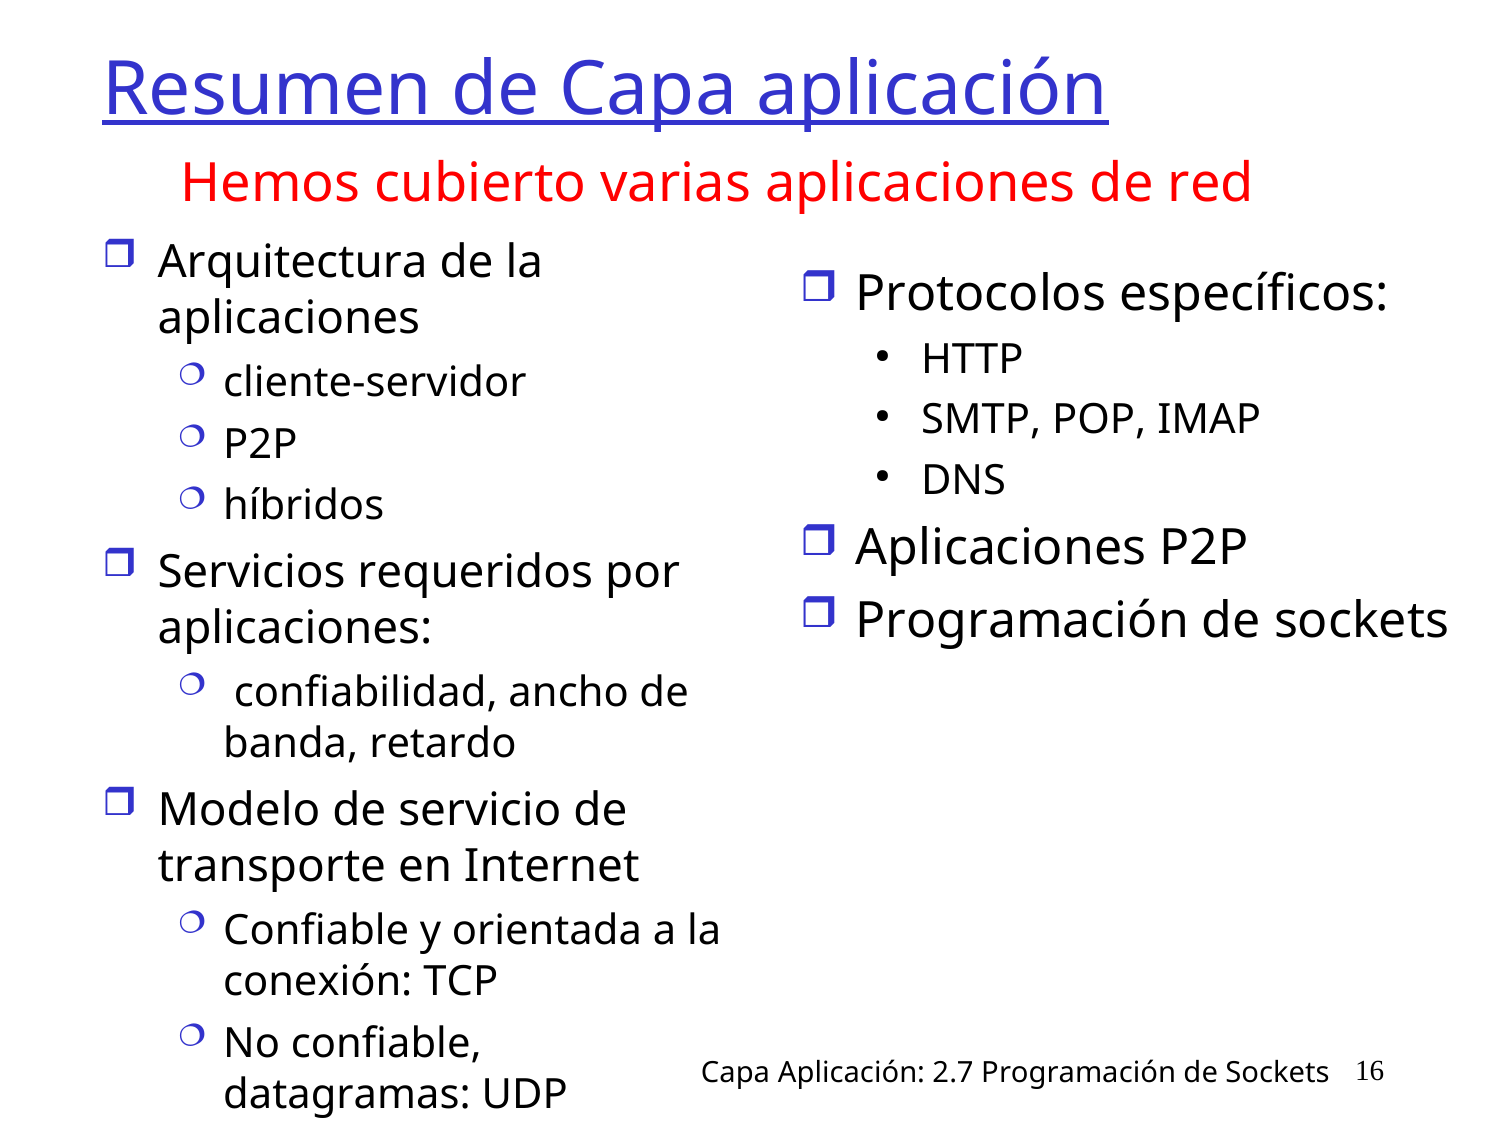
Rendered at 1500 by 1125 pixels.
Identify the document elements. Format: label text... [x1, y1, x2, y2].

list Arquitectura de la aplicaciones cliente-servidor P2P híbridos Servicios requeridos por aplicaciones: confiabilidad, ancho de banda, retardo Modelo de servicio de transporte en Internet Confiable y orientada a la conexión: TCP No confiable, datagramas: UDP [87, 224, 741, 1066]
text_box Protocolos específicos: HTTP SMTP, POP, IMAP DNS Aplicaciones P2P Programación de sockets [785, 259, 1467, 656]
list Hemos cubierto varias aplicaciones de red [165, 140, 1367, 253]
title Resumen de Capa aplicación [87, 15, 1426, 158]
